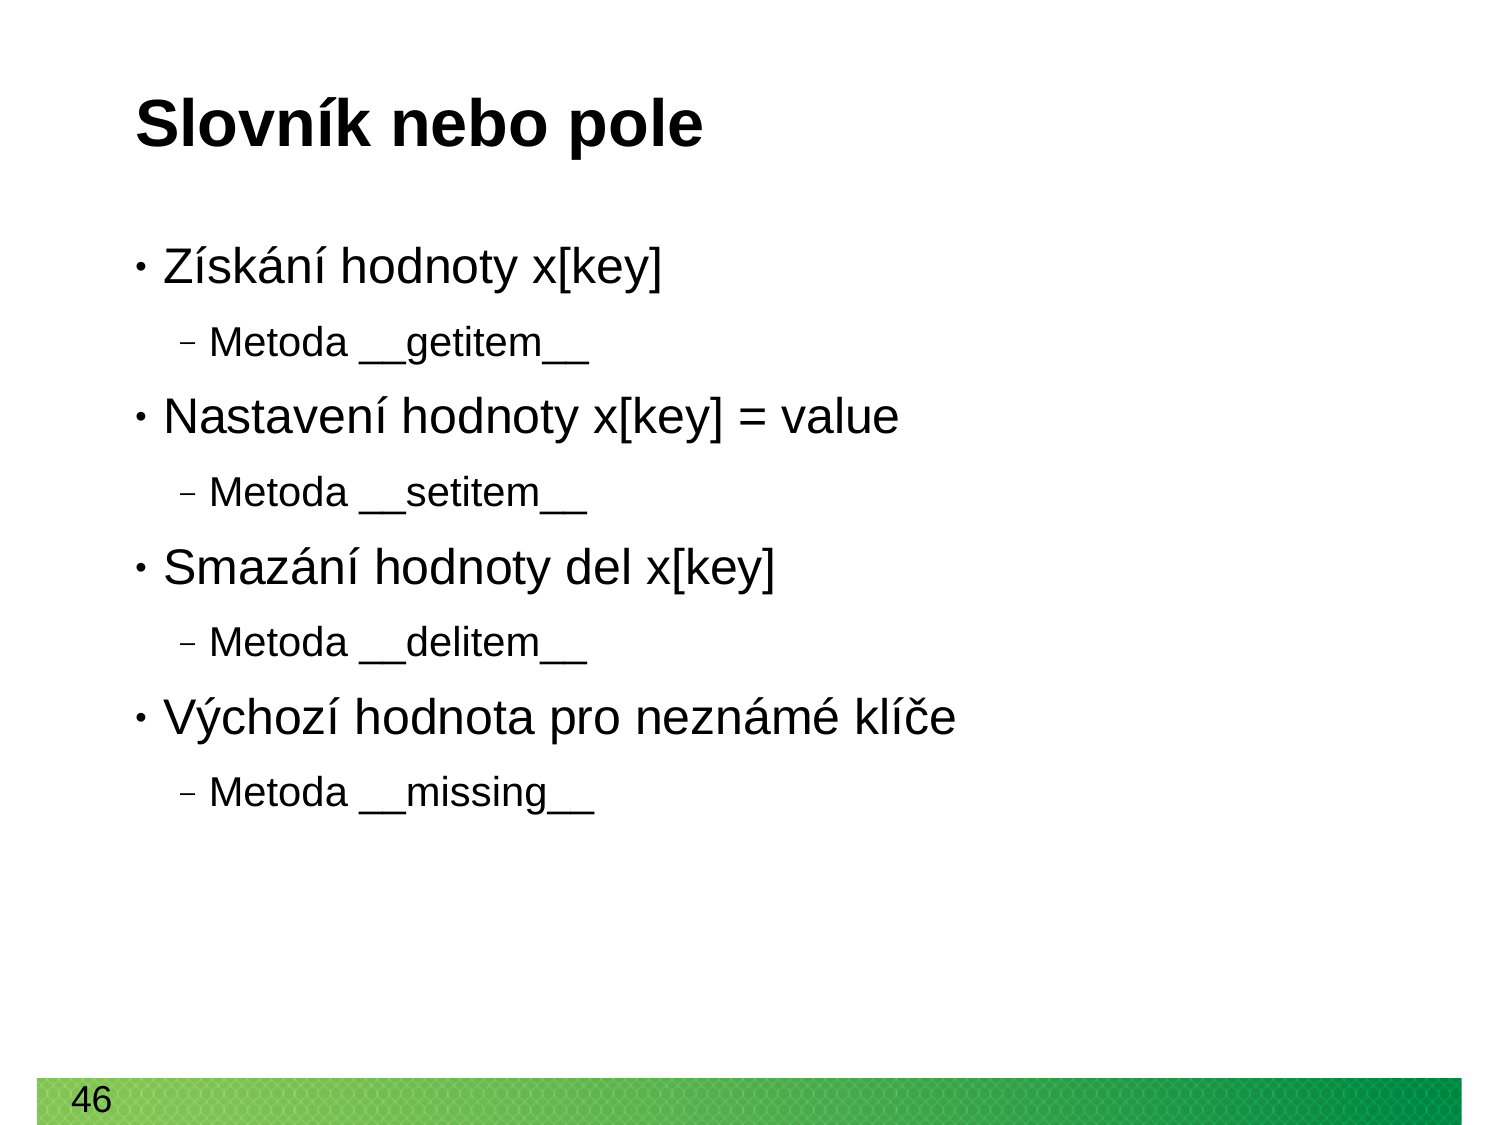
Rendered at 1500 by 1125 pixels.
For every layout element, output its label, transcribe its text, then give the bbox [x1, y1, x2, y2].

picture [36, 1078, 1462, 1125]
list Získání hodnoty x[key] Metoda __getitem__ Nastavení hodnoty x[key] = value Metoda __setitem__ Smazání hodnoty del x[key] Metoda __delitem__ Výchozí hodnota pro neznámé klíče Metoda __missing__ [135, 238, 1372, 892]
title Slovník nebo pole [135, 41, 1372, 204]
